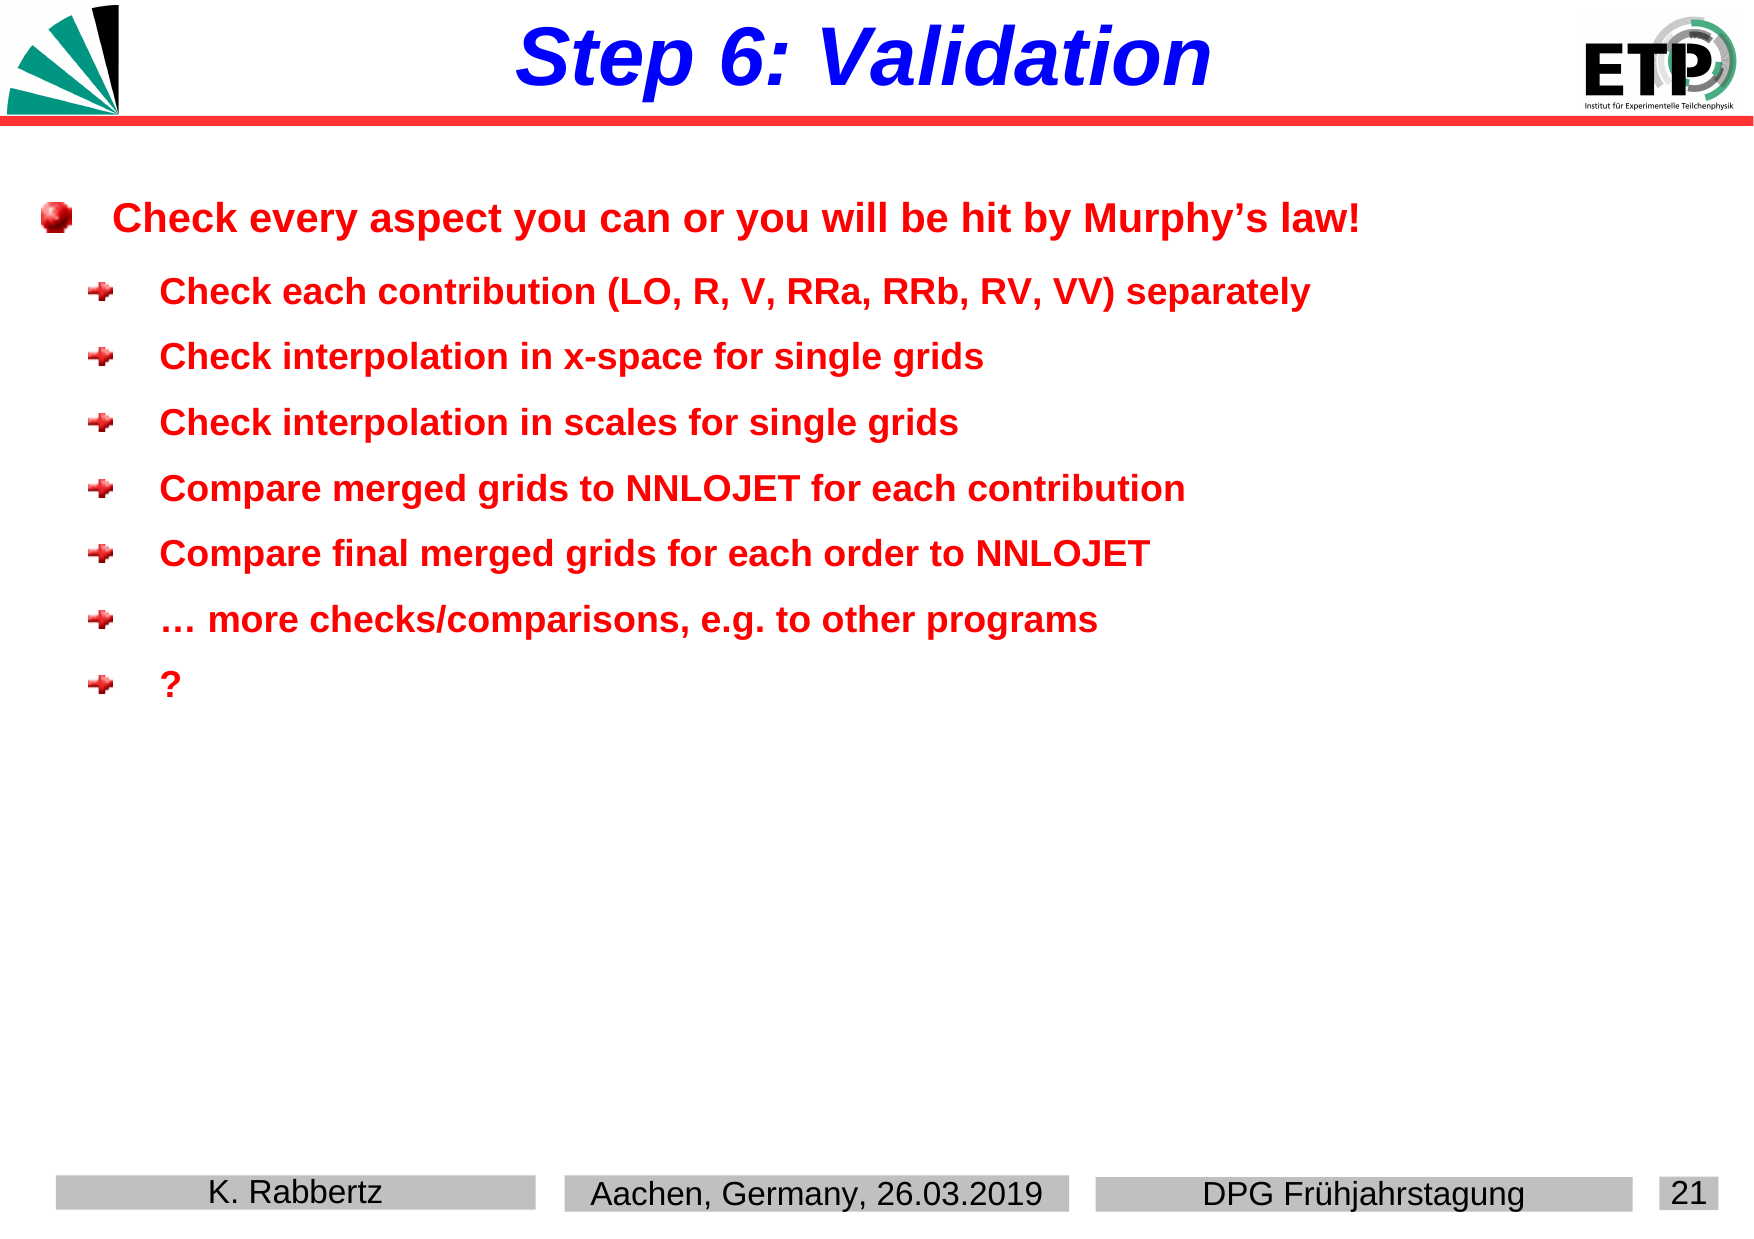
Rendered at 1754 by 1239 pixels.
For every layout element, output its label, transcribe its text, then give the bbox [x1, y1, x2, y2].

title Step 6: Validation [123, 0, 1606, 114]
picture [7, 5, 119, 116]
picture [1606, 9, 1744, 113]
list Check every aspect you can or you will be hit by Murphy’s law! Check each contribution (LO, R, V, RRa, RRb, RV, VV) separately Check interpolation in x-space for single grids Check interpolation in scales for single grids Compare merged grids to NNLOJET for each contribution Compare final merged grids for each order to NNLOJET … more checks/comparisons, e.g. to other programs ? [29, 194, 1736, 707]
